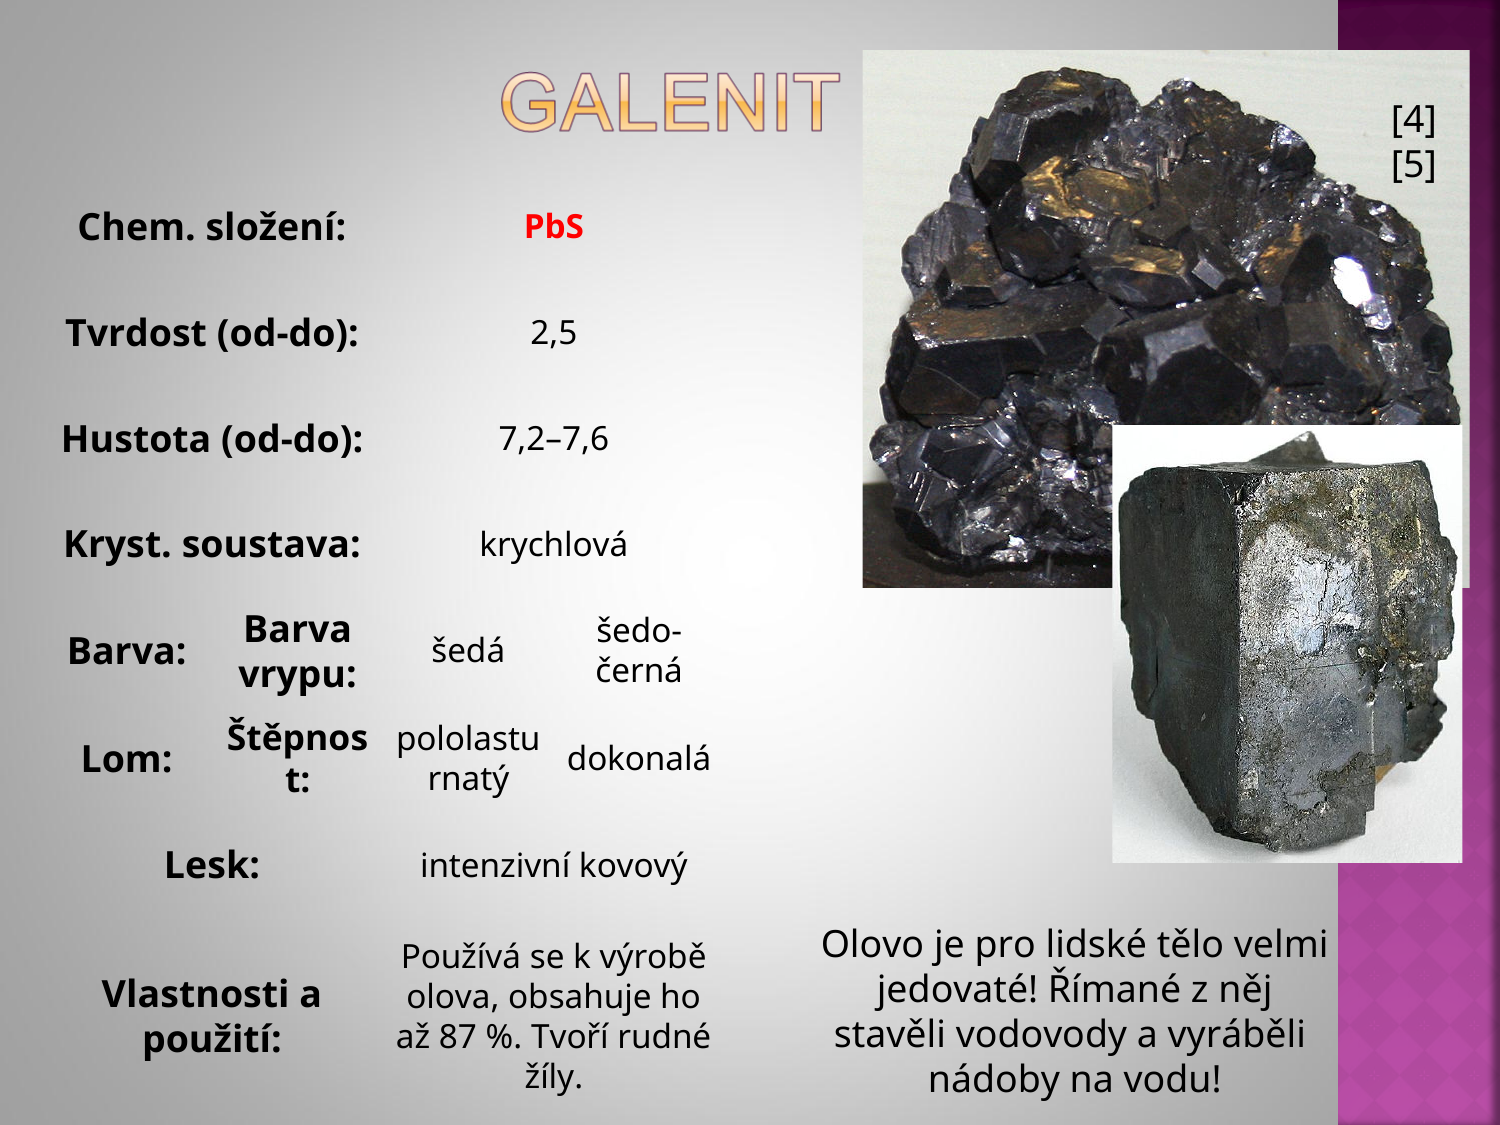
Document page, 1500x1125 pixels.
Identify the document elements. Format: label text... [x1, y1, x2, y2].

table_cell Lom: [41, 703, 212, 811]
table_cell Lesk: [41, 811, 383, 917]
table_header Chem. složení: [41, 173, 383, 278]
table_cell Hustota (od-do): [41, 384, 383, 490]
table_cell intenzivní kovový [383, 811, 725, 917]
table_cell Používá se k výrobě olova, obsahuje ho až 87 %. Tvoří rudné žíly. [383, 917, 725, 1113]
table_cell krychlová [383, 490, 725, 596]
text_box [75, 24, 1264, 197]
table_header PbS [383, 173, 725, 278]
table_cell 2,5 [383, 278, 725, 384]
table_cell šedá [383, 596, 554, 703]
table_cell Kryst. soustava: [41, 490, 383, 596]
table_cell Štěpnost: [212, 703, 383, 811]
text_box Olovo je pro lidské tělo velmi jedovaté! Římané z něj stavěli vodovody a vyráběli nádoby na vodu! [774, 912, 1376, 1125]
picture [0, 0, 1500, 1125]
table_cell dokonalá [554, 703, 725, 811]
table_cell Vlastnosti a použití: [41, 917, 383, 1113]
text_box [4] [5] [1376, 87, 1452, 193]
table_cell šedo-černá [554, 596, 725, 703]
table_cell 7,2–7,6 [383, 384, 725, 490]
table_cell Barva: [41, 596, 212, 703]
table_cell pololasturnatý [383, 703, 554, 811]
table_cell Tvrdost (od-do): [41, 278, 383, 384]
table_cell Barva vrypu: [212, 596, 383, 703]
